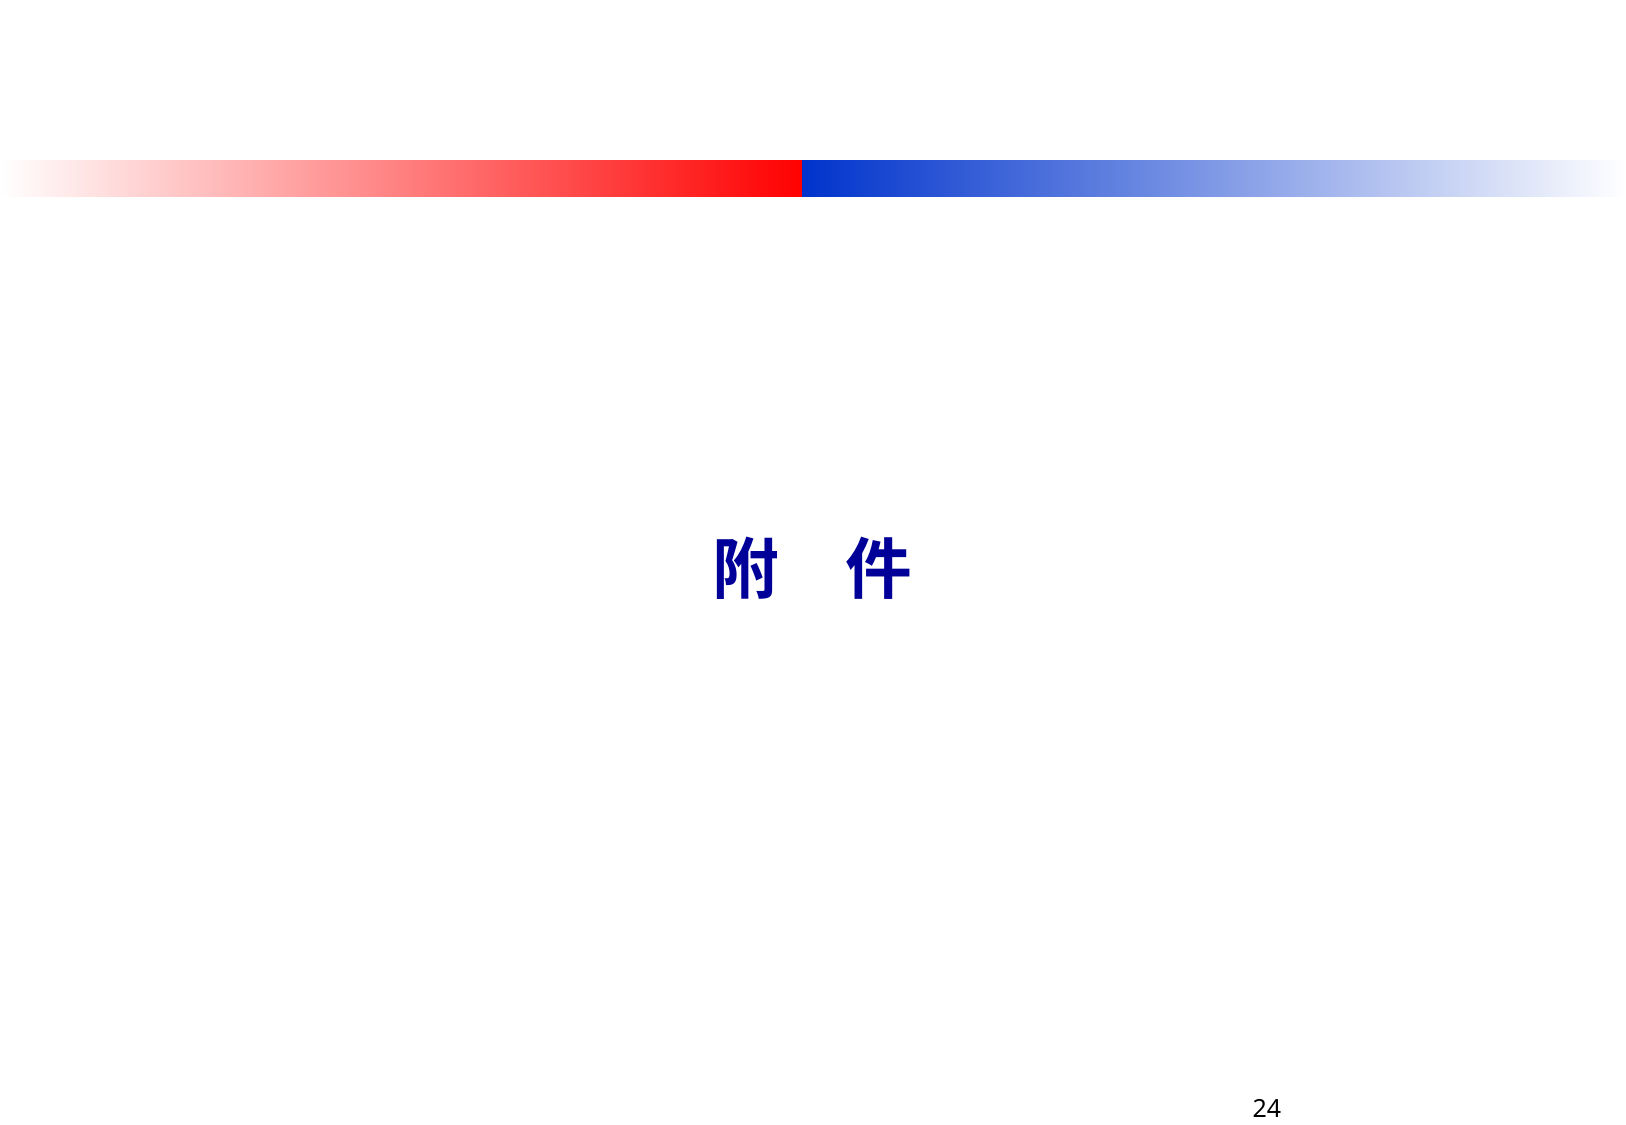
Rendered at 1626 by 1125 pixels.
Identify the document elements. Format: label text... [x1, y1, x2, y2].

text_box 24 [1237, 1085, 1617, 1125]
title 附 件 [81, 515, 1544, 620]
